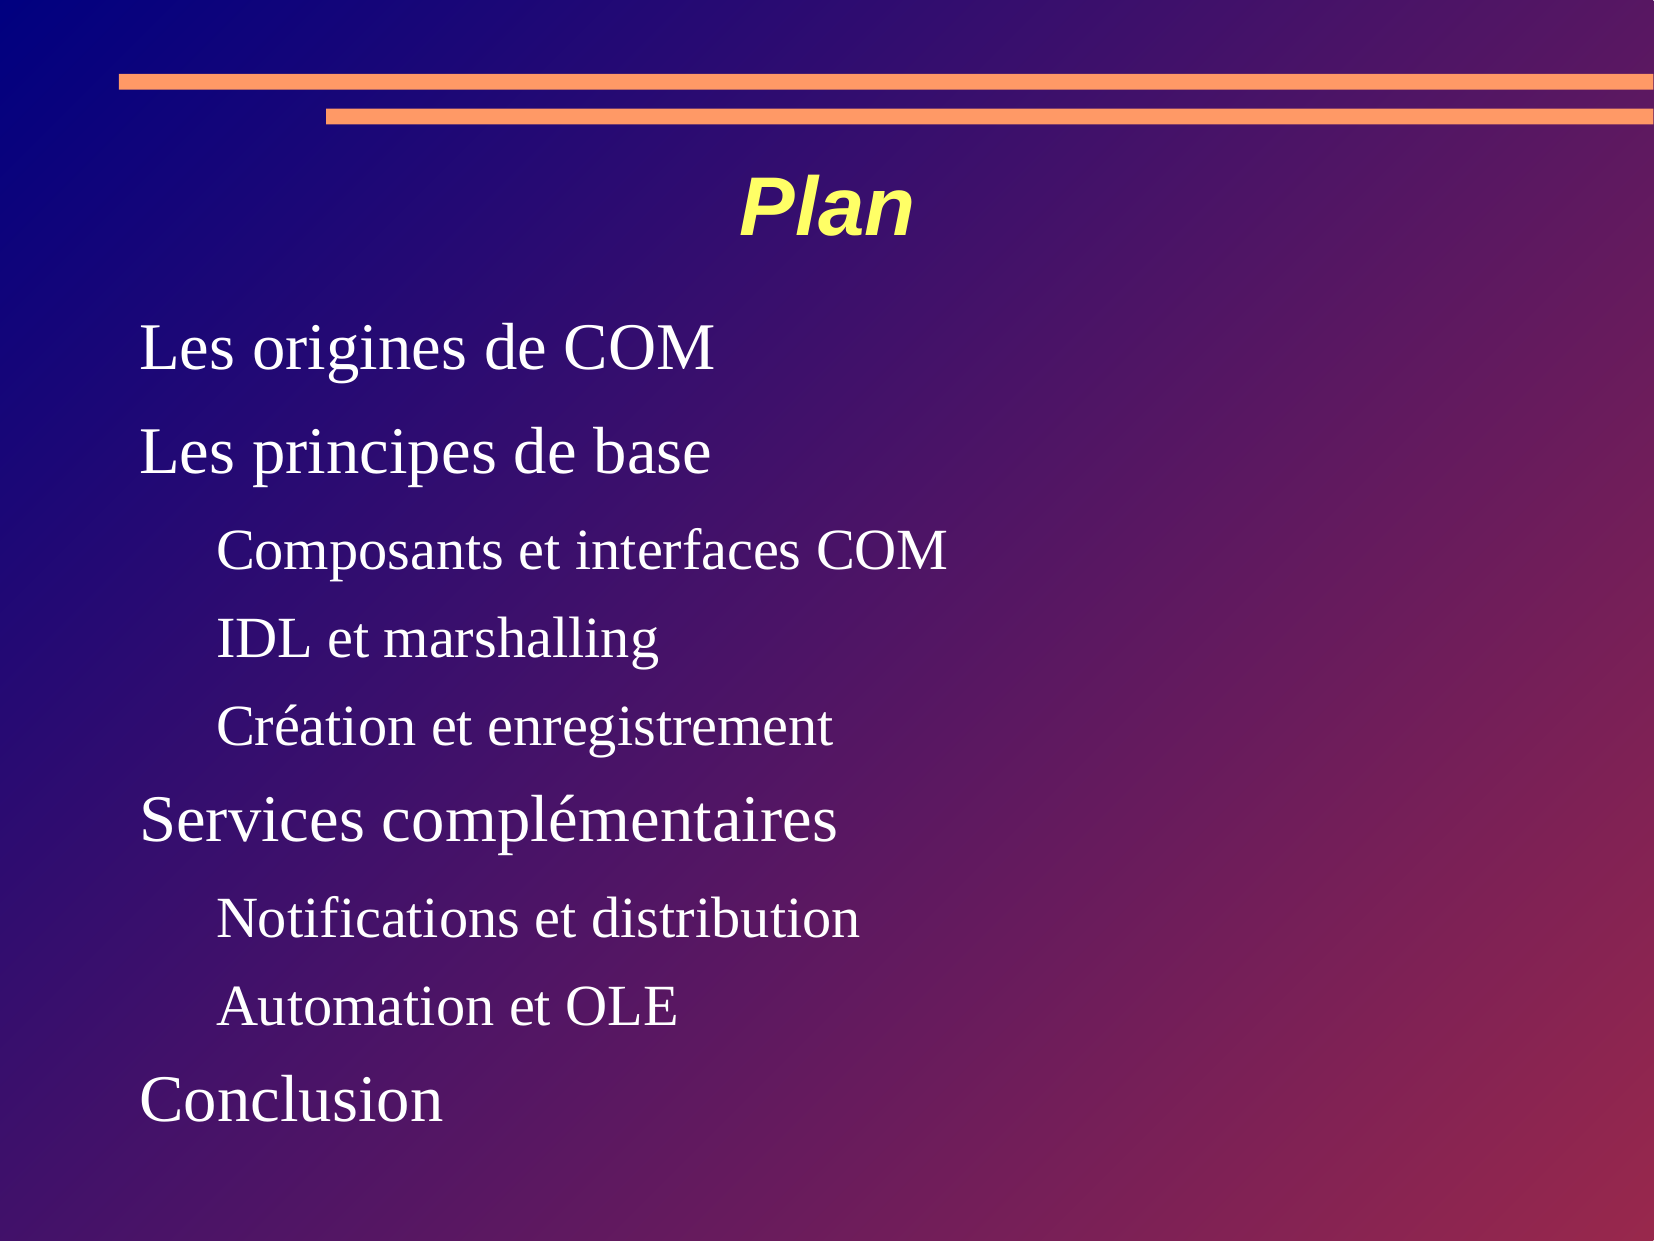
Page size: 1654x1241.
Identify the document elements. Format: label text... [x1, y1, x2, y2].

title Plan [121, 102, 1534, 310]
list Les origines de COM Les principes de base Composants et interfaces COM IDL et marshalling Création et enregistrement Services complémentaires Notifications et distribution Automation et OLE Conclusion [121, 310, 1534, 1209]
